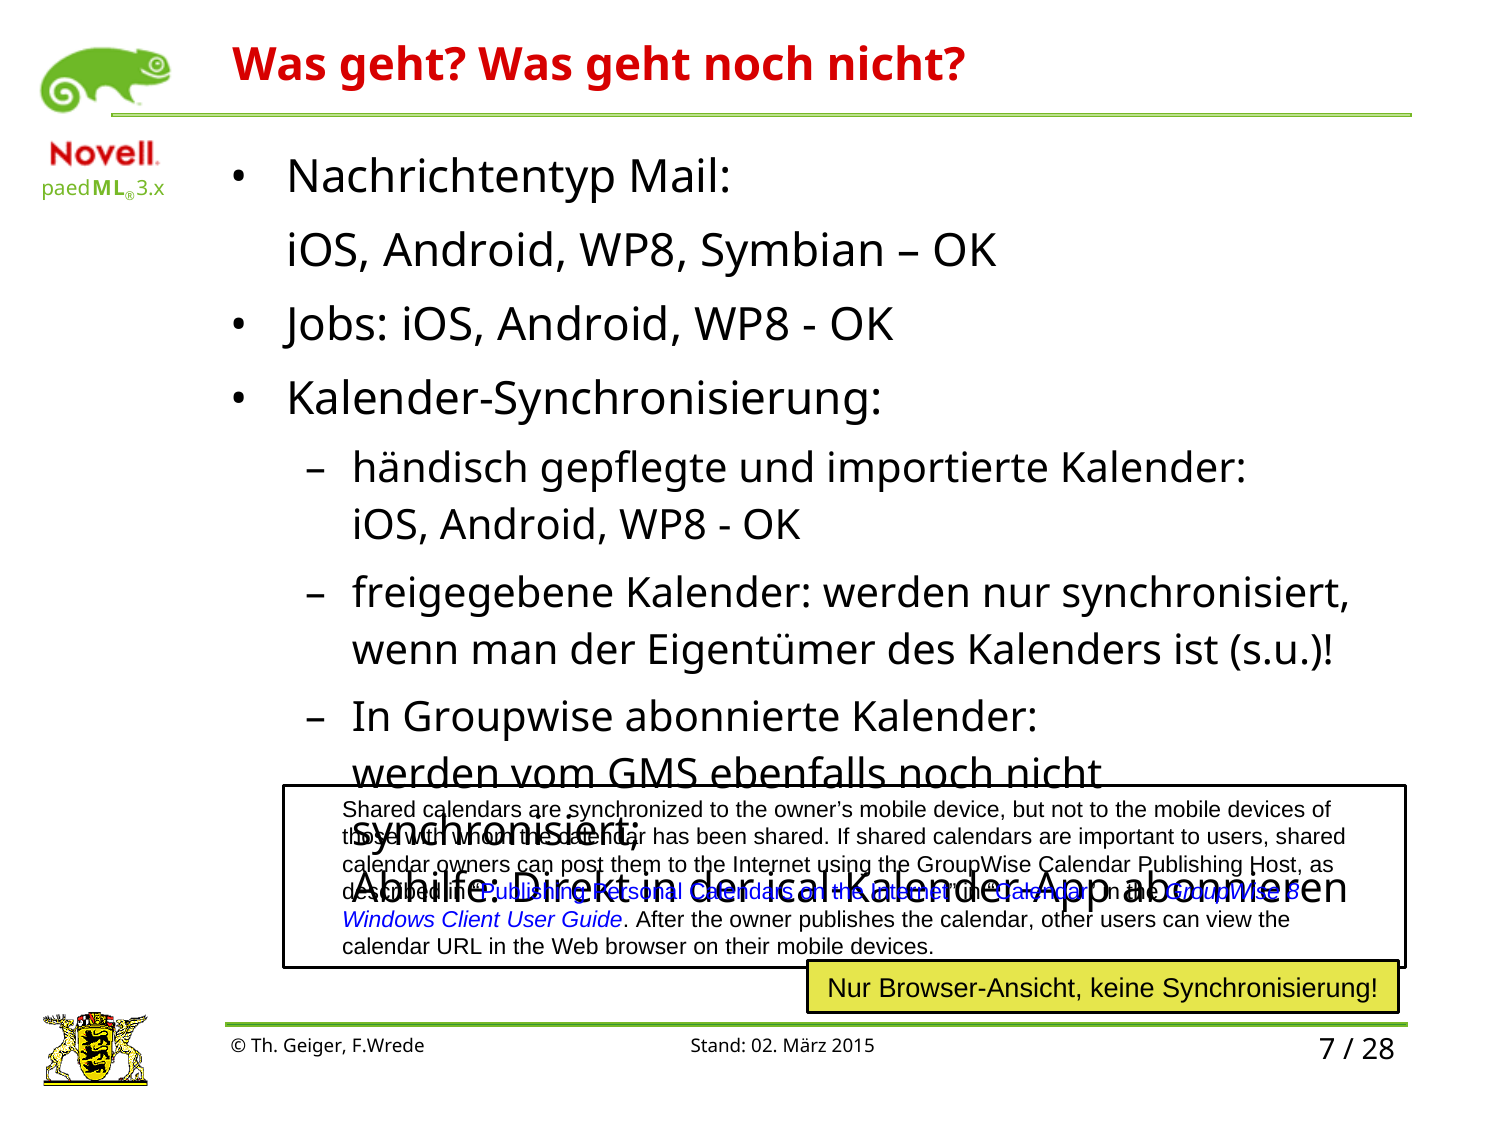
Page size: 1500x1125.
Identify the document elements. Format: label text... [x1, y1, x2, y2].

title Was geht? Was geht noch nicht? [232, 0, 1388, 126]
picture [26, 30, 184, 188]
picture [41, 1011, 148, 1088]
text_box Nur Browser-Ansicht, keine Synchronisierung! [807, 960, 1399, 1013]
list Nachrichtentyp Mail: iOS, Android, WP8, Symbian – OK Jobs: iOS, Android, WP8 - OK Kalender-Synchronisierung: händisch gepflegte und importierte Kalender: iOS, Android, WP8 - OK freigegebene Kalender: werden nur synchronisiert, wenn man der Eigentümer des Kalenders ist (s.u.)! In Groupwise abonnierte Kalender: werden vom GMS ebenfalls noch nicht synchronisiert; Abhilfe: Direkt in der ical-Kalender-App abonnieren [230, 143, 1388, 832]
text_box Shared calendars are synchronized to the owner’s mobile device, but not to the mobile devices of those with whom the calendar has been shared. If shared calendars are important to users, shared calendar owners can post them to the Internet using the GroupWise Calendar Publishing Host, as described in “Publishing Personal Calendars on the Internet” in “Calendar” in the GroupWise 8 Windows Client User Guide. After the owner publishes the calendar, other users can view the calendar URL in the Web browser on their mobile devices. [283, 785, 1406, 968]
